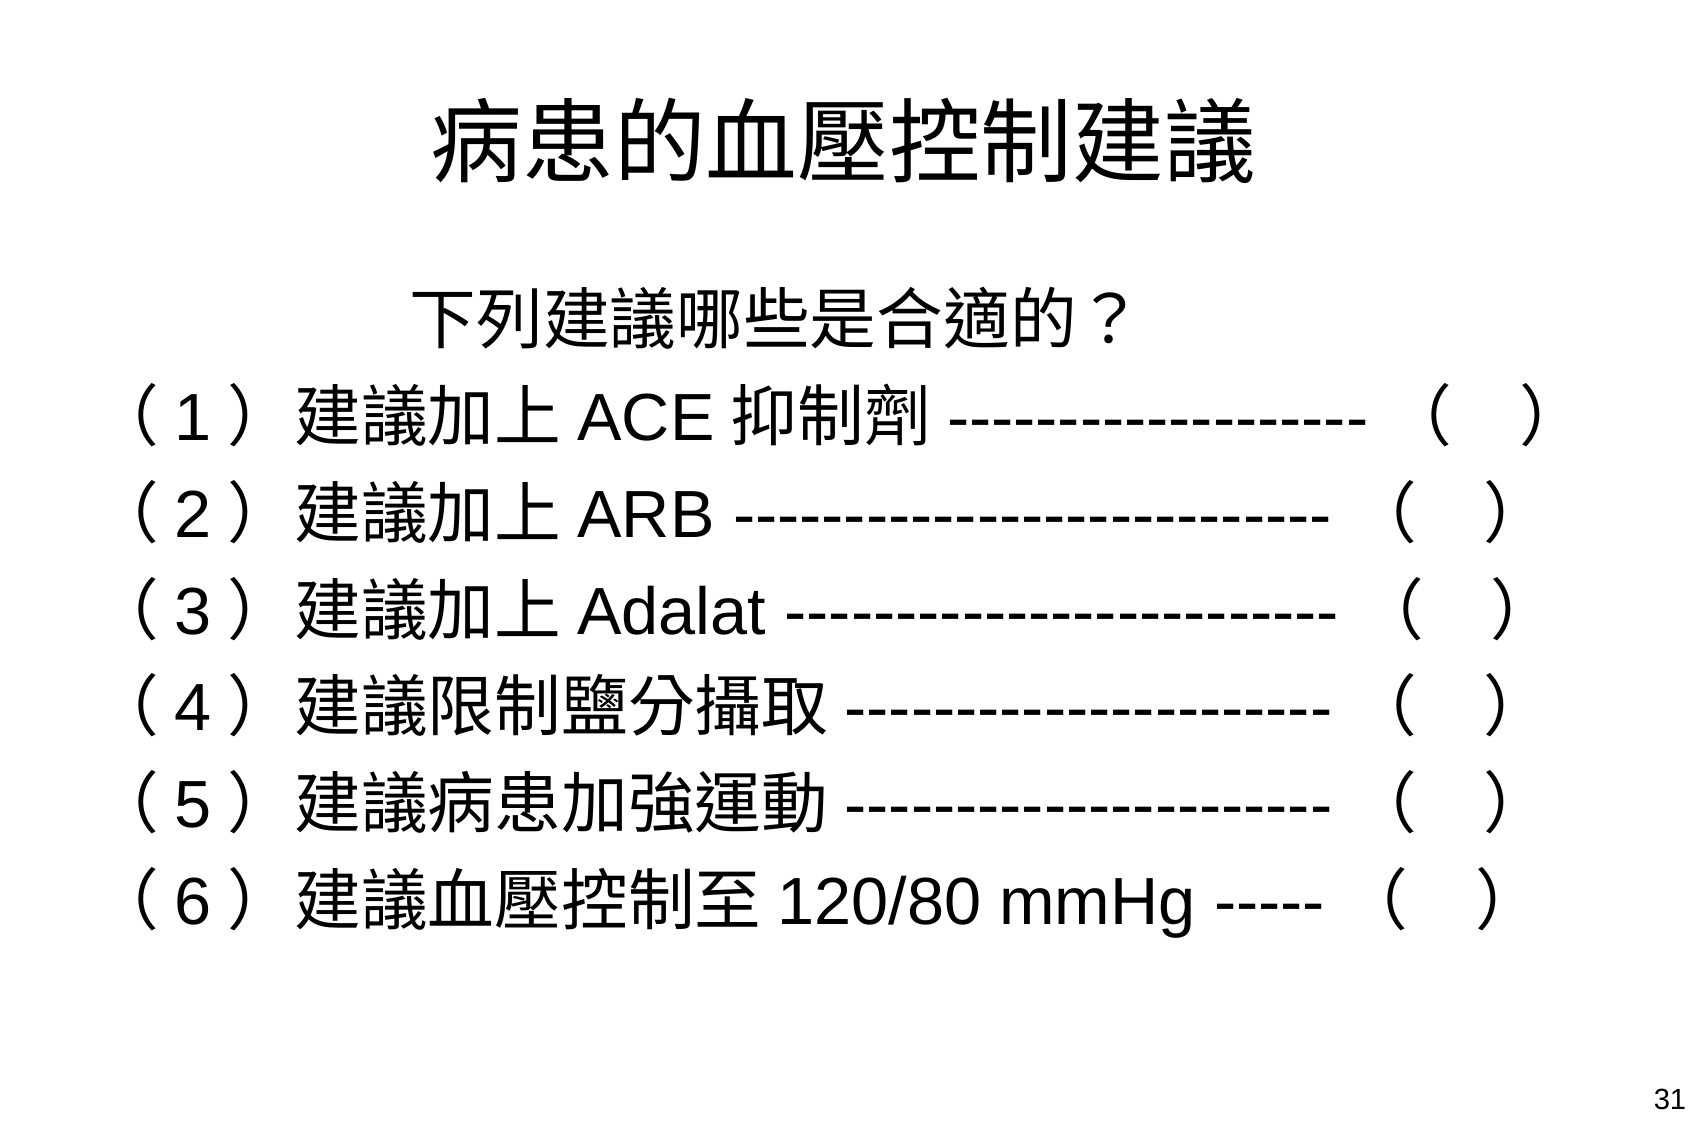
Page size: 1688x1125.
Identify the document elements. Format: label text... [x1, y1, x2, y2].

list 下列建議哪些是合適的？ （1）建議加上ACE抑制劑-------------------（ ） （2）建議加上ARB ---------------------------（ ） （3）建議加上Adalat -------------------------（ ） （4）建議限制鹽分攝取----------------------（ ） （5）建議病患加強運動----------------------（ ） （6）建議血壓控制至120/80 mmHg -----（ ） [84, 262, 1604, 1005]
title 病患的血壓控制建議 [84, 45, 1604, 233]
